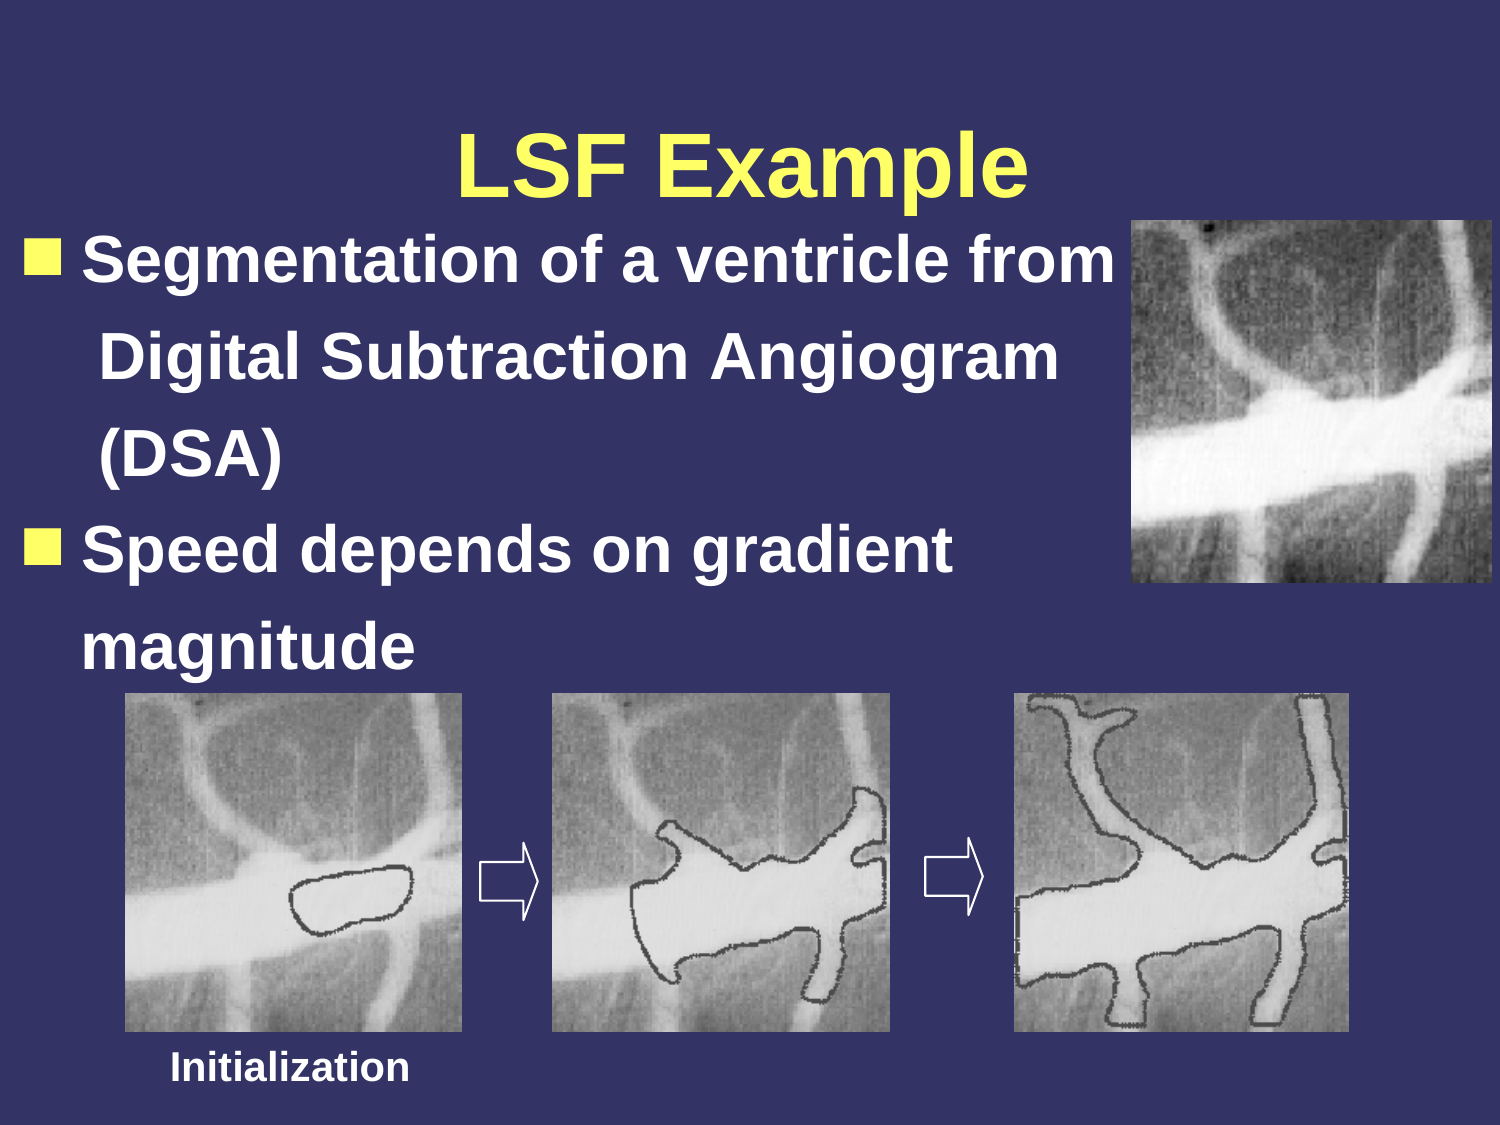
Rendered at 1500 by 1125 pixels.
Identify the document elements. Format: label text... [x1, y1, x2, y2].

picture [552, 693, 890, 1032]
picture [1131, 220, 1492, 584]
picture [1014, 693, 1349, 1032]
text_box Initialization [142, 1032, 438, 1098]
picture [125, 693, 462, 1032]
title LSF Example [99, 37, 1388, 220]
list Segmentation of a ventricle from Digital Subtraction Angiogram (DSA) Speed depends on gradient magnitude [9, 209, 1367, 1125]
